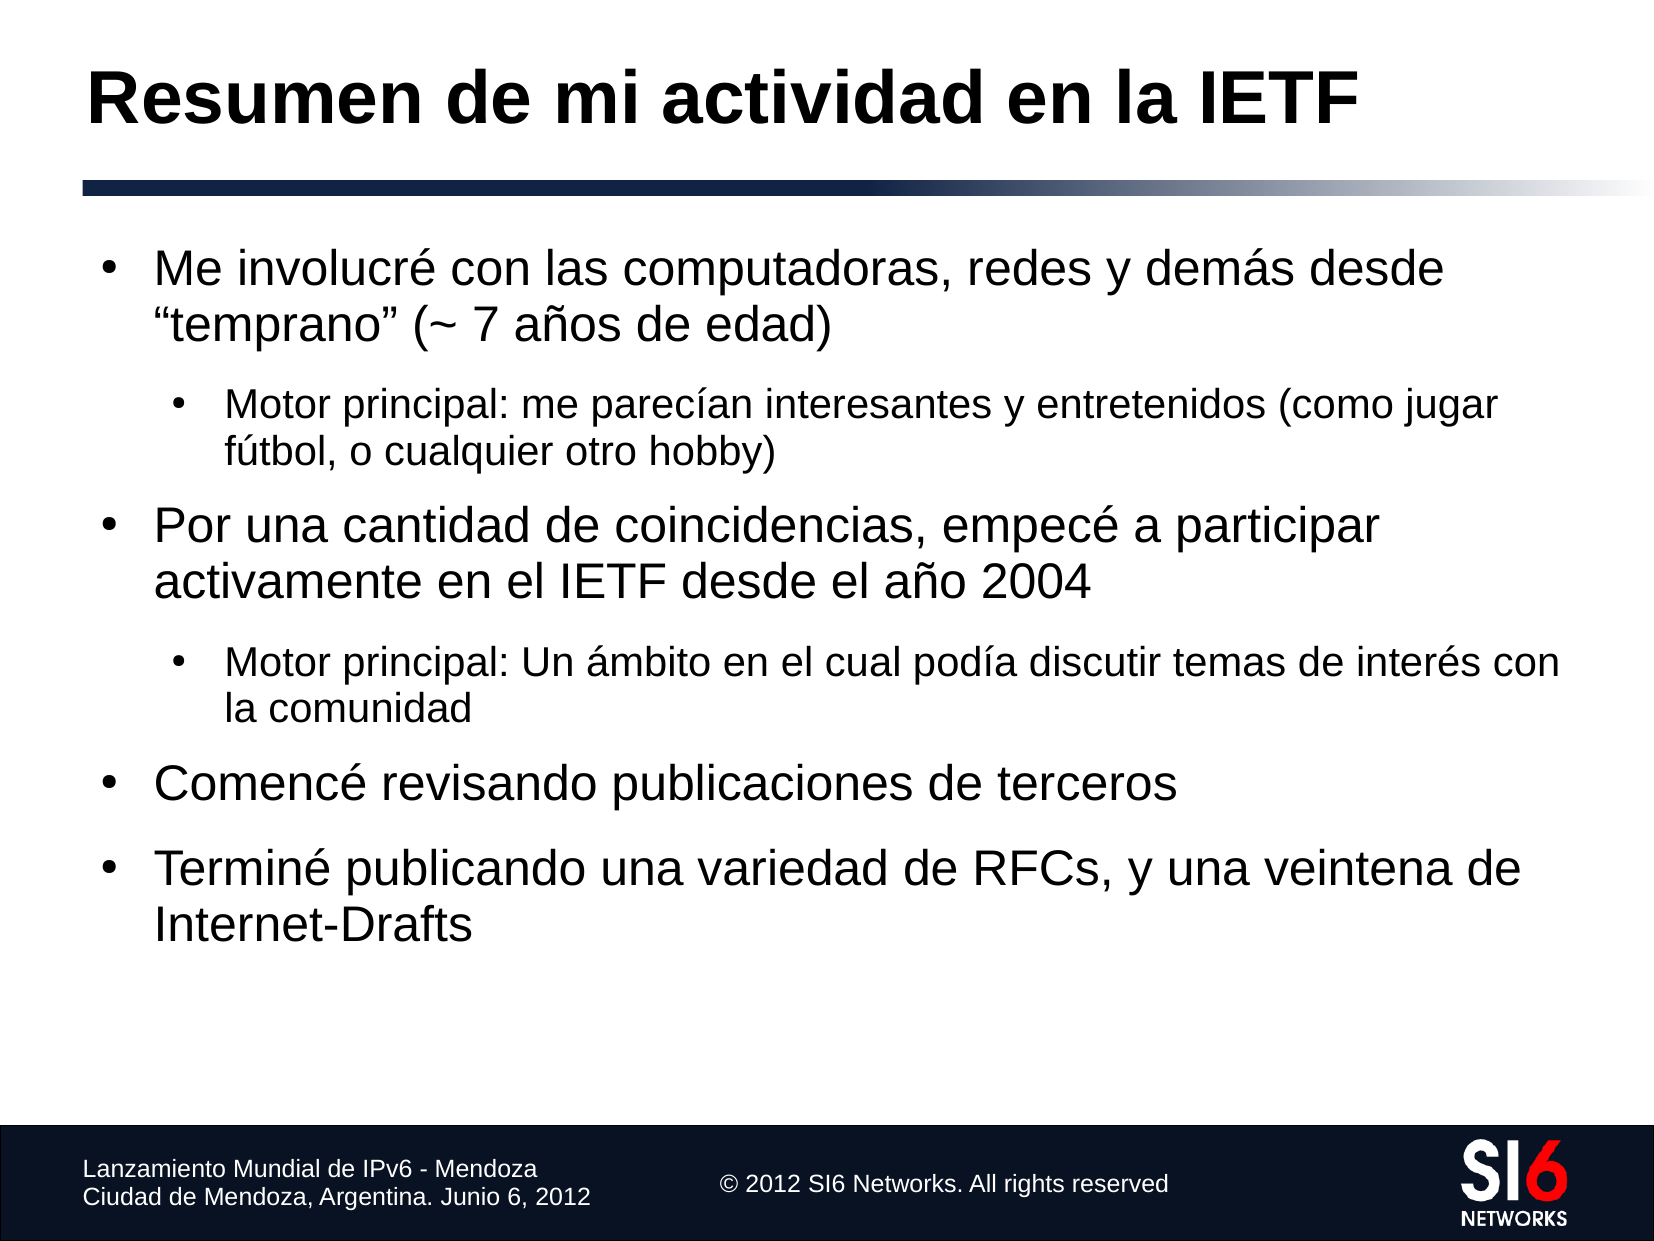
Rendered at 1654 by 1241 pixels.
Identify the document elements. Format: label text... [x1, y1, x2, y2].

title Resumen de mi actividad en la IETF [86, 30, 1576, 166]
list Me involucré con las computadoras, redes y demás desde “temprano” (~ 7 años de edad) Motor principal: me parecían interesantes y entretenidos (como jugar fútbol, o cualquier otro hobby) Por una cantidad de coincidencias, empecé a participar activamente en el IETF desde el año 2004 Motor principal: Un ámbito en el cual podía discutir temas de interés con la comunidad Comencé revisando publicaciones de terceros Terminé publicando una variedad de RFCs, y una veintena de Internet-Drafts [82, 240, 1571, 1059]
picture [1461, 1139, 1567, 1226]
